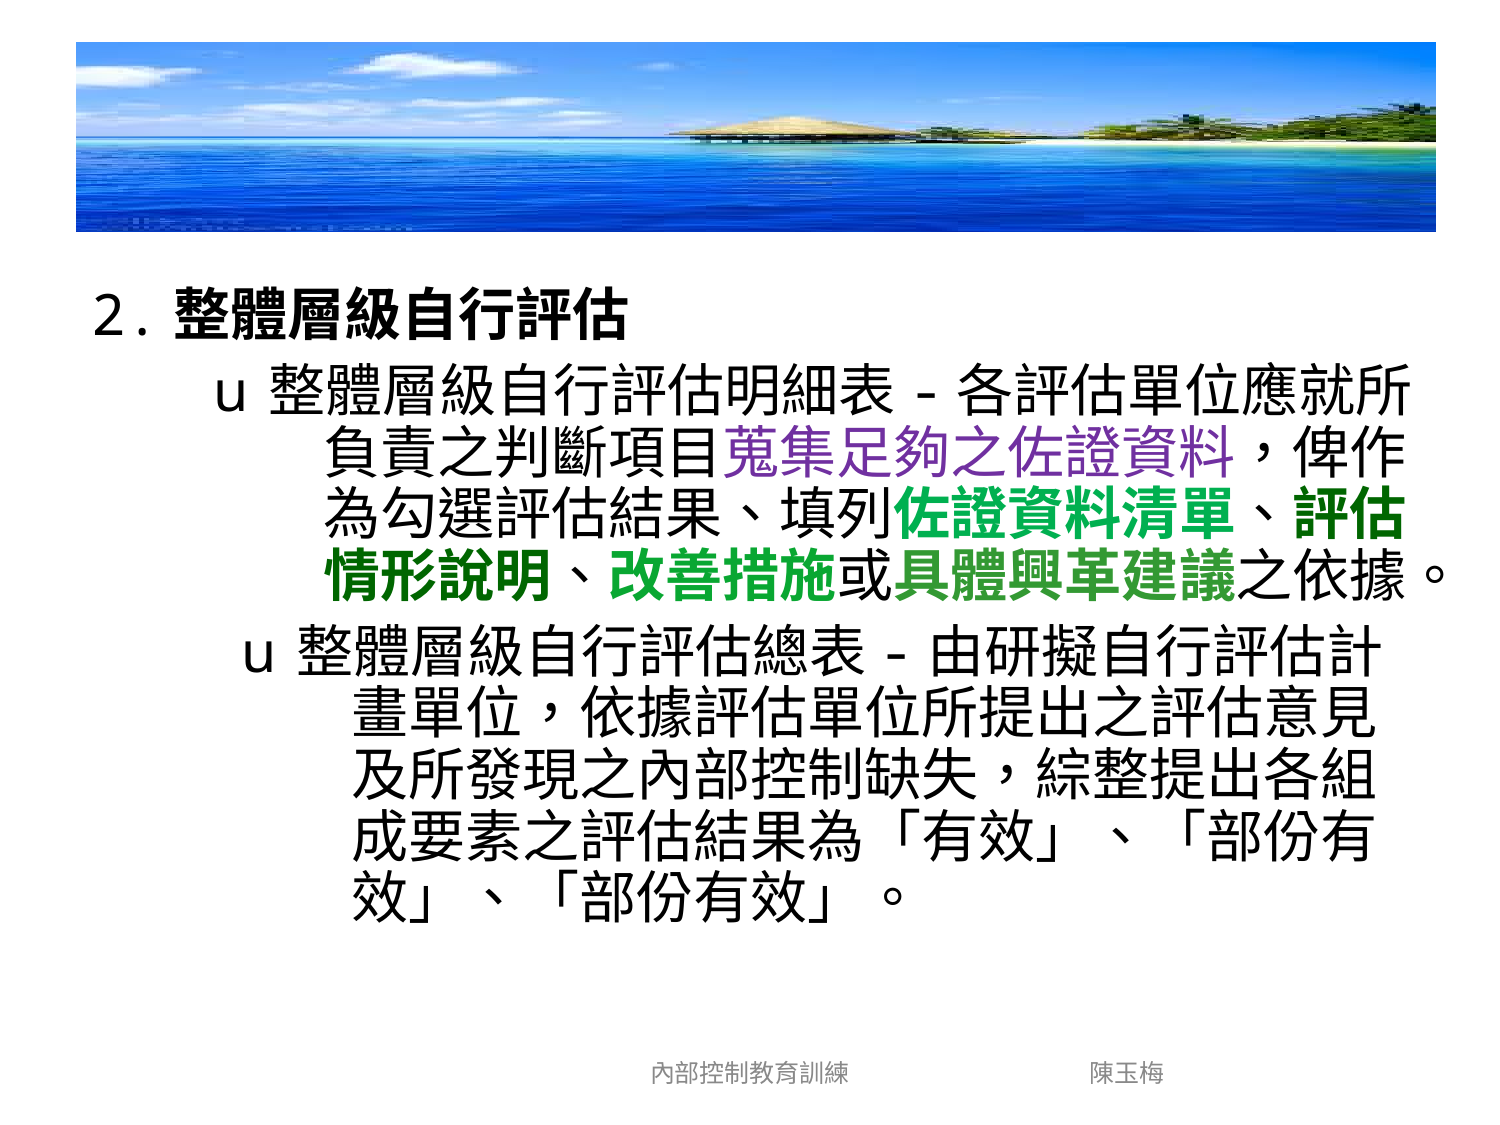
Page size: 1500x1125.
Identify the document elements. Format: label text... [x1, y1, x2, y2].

list 2.整體層級自行評估 整體層級自行評估明細表-各評估單位應就所負責之判斷項目蒐集足夠之佐證資料，俾作為勾選評估結果、填列佐證資料清單、評估情形說明、改善措施或具體興革建議之依據。 整體層級自行評估總表-由研擬自行評估計畫單位，依據評估單位所提出之評估意見及所發現之內部控制缺失，綜整提出各組成要素之評估結果為「有效」、「部份有效」、「部份有效」。 [76, 278, 1436, 1000]
text_box 陳玉梅 [1074, 1042, 1426, 1103]
text_box 內部控制教育訓練 [512, 1042, 988, 1103]
